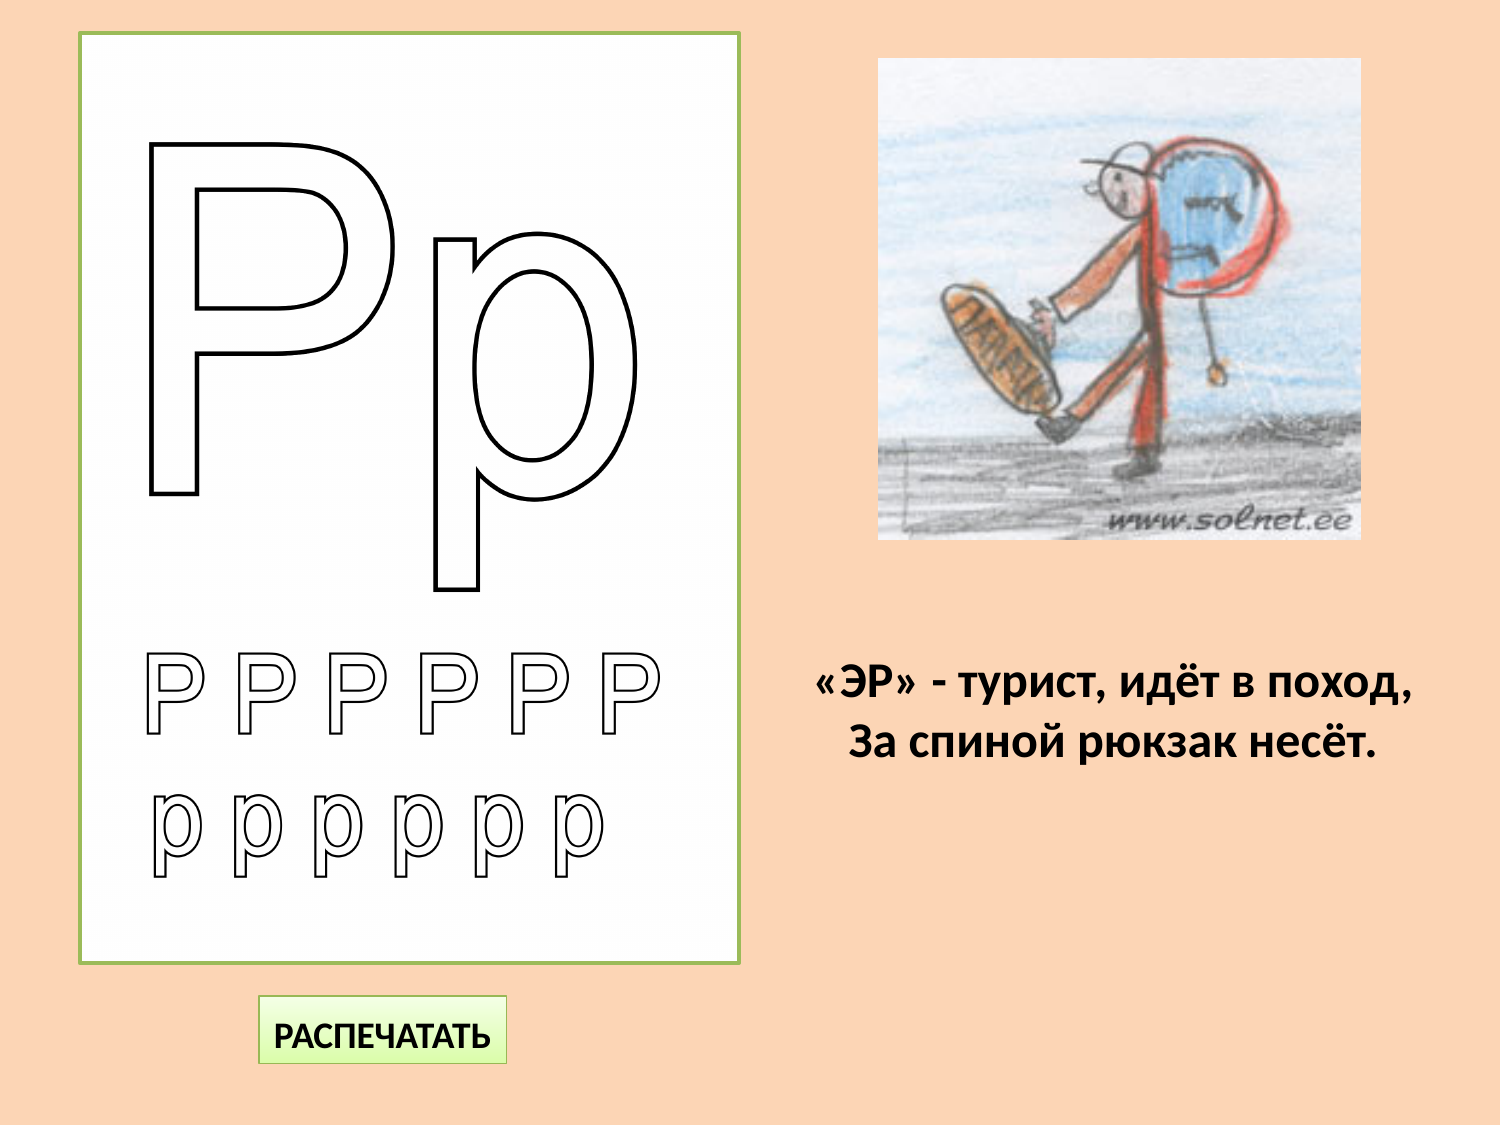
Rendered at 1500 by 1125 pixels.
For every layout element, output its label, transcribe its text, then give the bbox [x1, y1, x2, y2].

picture [82, 35, 737, 961]
picture [878, 58, 1361, 540]
text_box «ЭР» - турист, идёт в поход, За спиной рюкзак несёт. [773, 632, 1454, 776]
text_box РАСПЕЧАТАТЬ [258, 996, 507, 1064]
